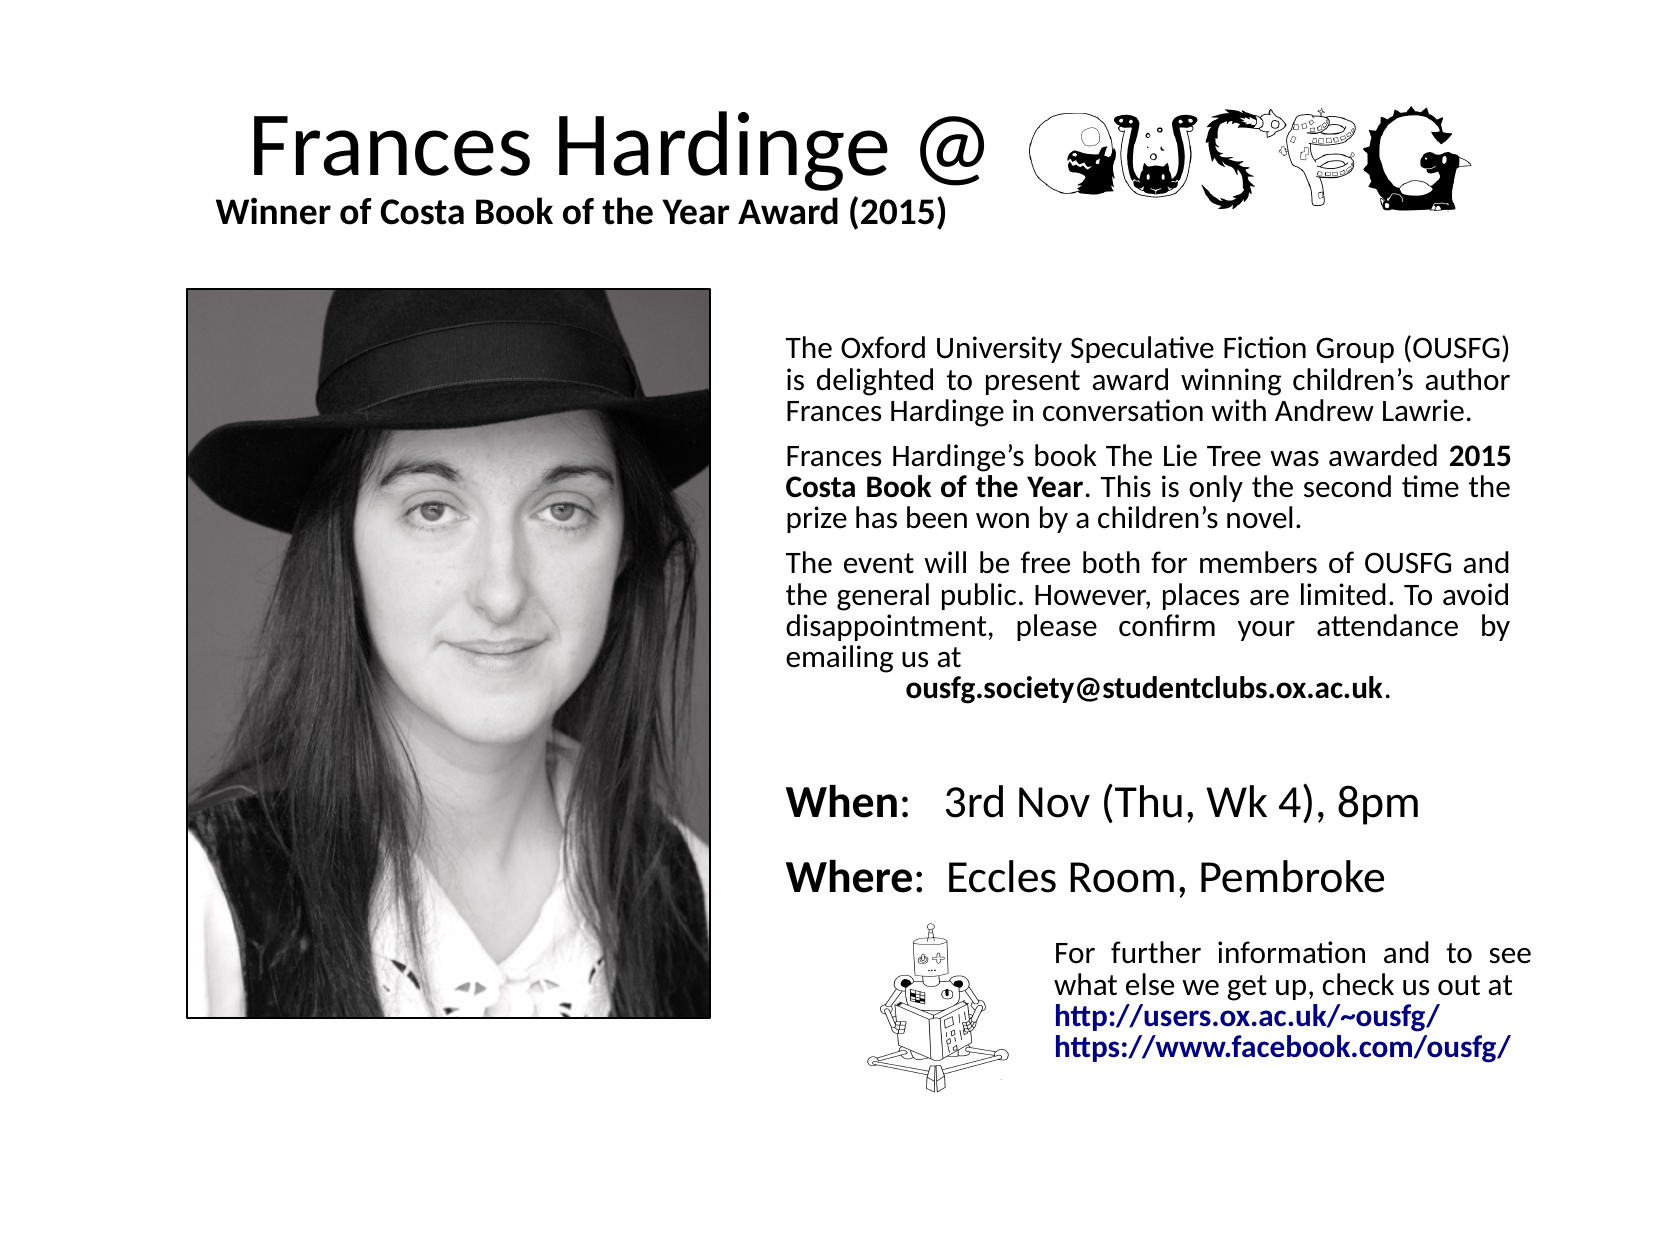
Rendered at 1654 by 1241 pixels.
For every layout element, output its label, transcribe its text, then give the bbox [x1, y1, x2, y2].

list When: 3rd Nov (Thu, Wk 4), 8pm Where: Eccles Room, Pembroke [785, 703, 1512, 969]
picture [1023, 82, 1477, 251]
list The Oxford University Speculative Fiction Group (OUSFG) is delighted to present award winning children’s author Frances Hardinge in conversation with Andrew Lawrie. Frances Hardinge’s book The Lie Tree was awarded 2015 Costa Book of the Year. This is only the second time the prize has been won by a children’s novel. The event will be free both for members of OUSFG and the general public. However, places are limited. To avoid disappointment, please confirm your attendance by emailing us at ousfg.society@studentclubs.ox.ac.uk. [785, 290, 1512, 703]
picture [188, 290, 709, 1017]
text_box For further information and to see what else we get up, check us out at http://users.ox.ac.uk/~ousfg/ https://www.facebook.com/ousfg/ [1039, 933, 1548, 1115]
text_box Winner of Costa Book of the Year Award (2015) [200, 188, 965, 242]
picture [850, 921, 1025, 1096]
title Frances Hardinge @ [82, 49, 1571, 257]
